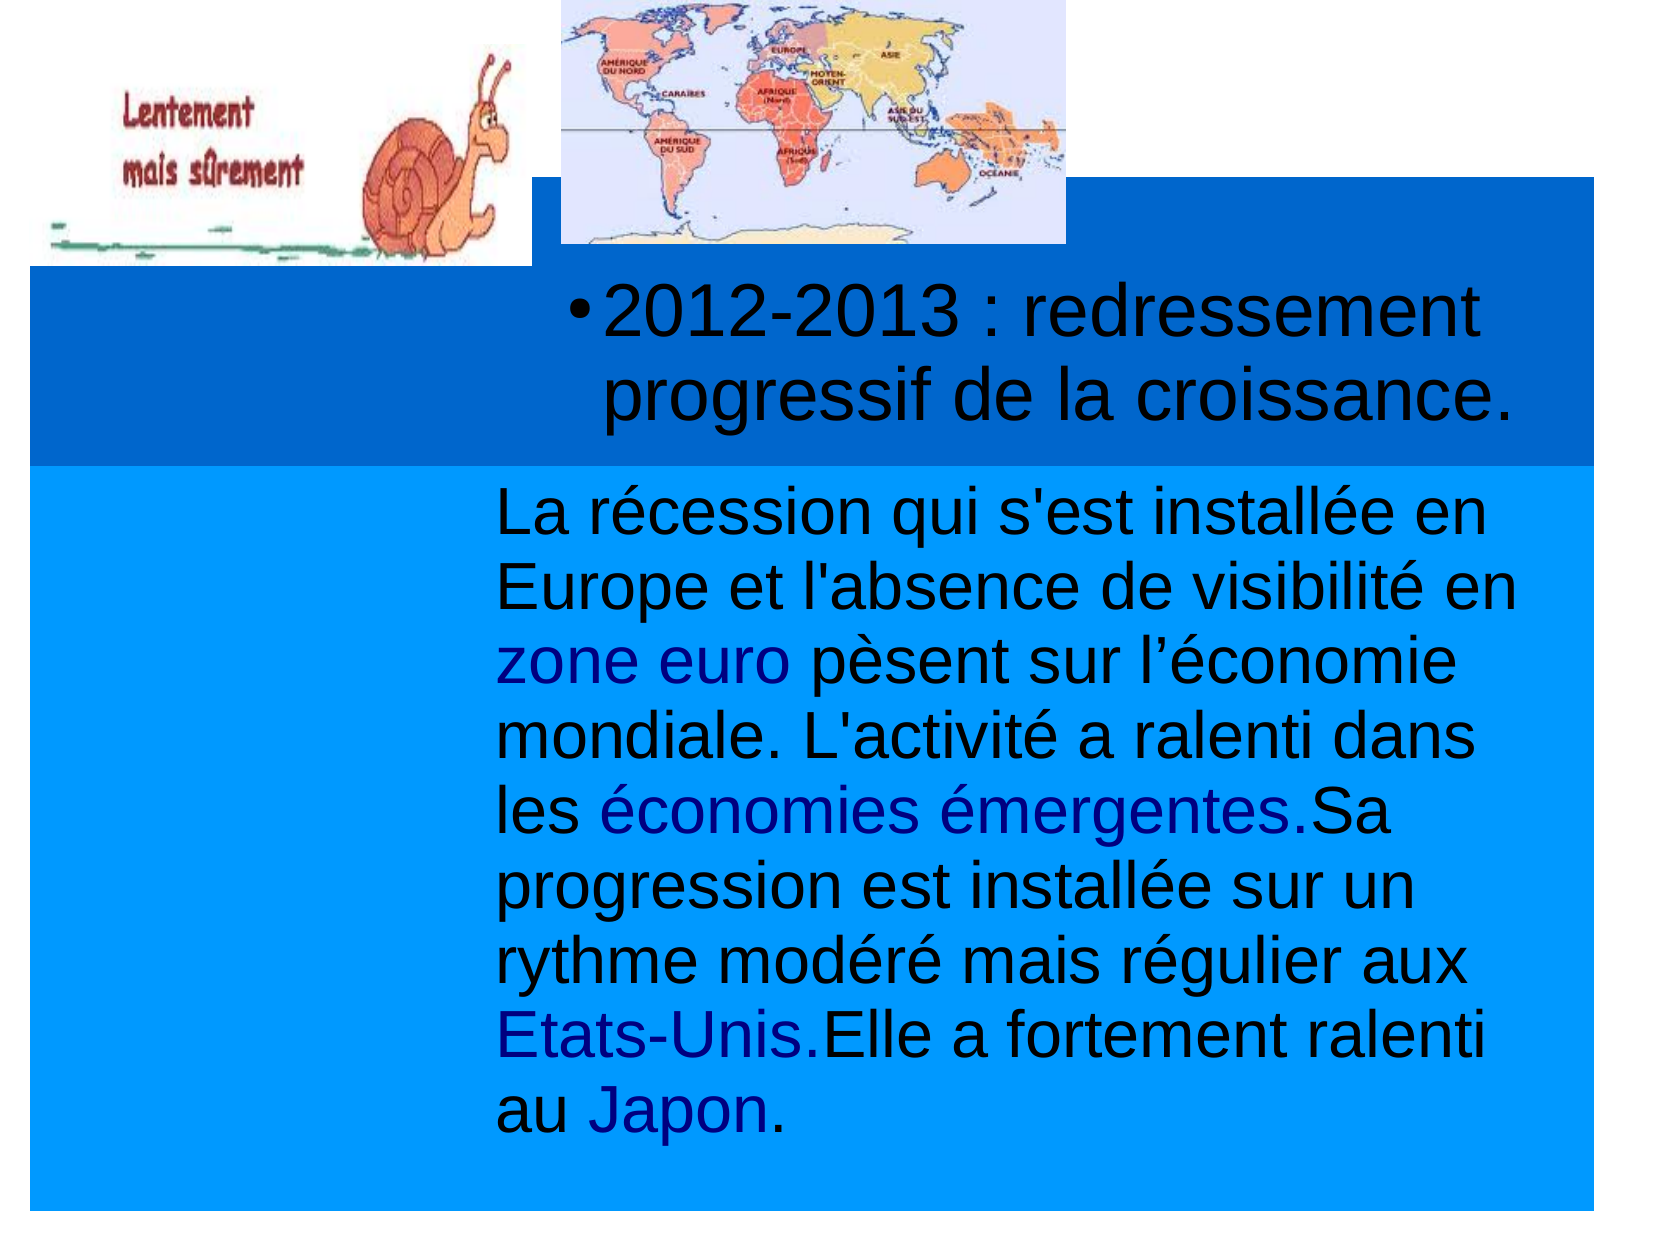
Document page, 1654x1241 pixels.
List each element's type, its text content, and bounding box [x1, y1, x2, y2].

picture [29, 44, 532, 266]
table_header 2012-2013 : redressement progressif de la croissance. [481, 177, 1594, 466]
table_header [30, 266, 481, 466]
table_cell [30, 466, 481, 1211]
picture [561, 0, 1066, 244]
table_cell La récession qui s'est installée en Europe et l'absence de visibilité en zone euro pèsent sur l’économie mondiale. L'activité a ralenti dans les économies émergentes.Sa progression est installée sur un rythme modéré mais régulier aux Etats-Unis.Elle a fortement ralenti au Japon. [481, 466, 1594, 1211]
